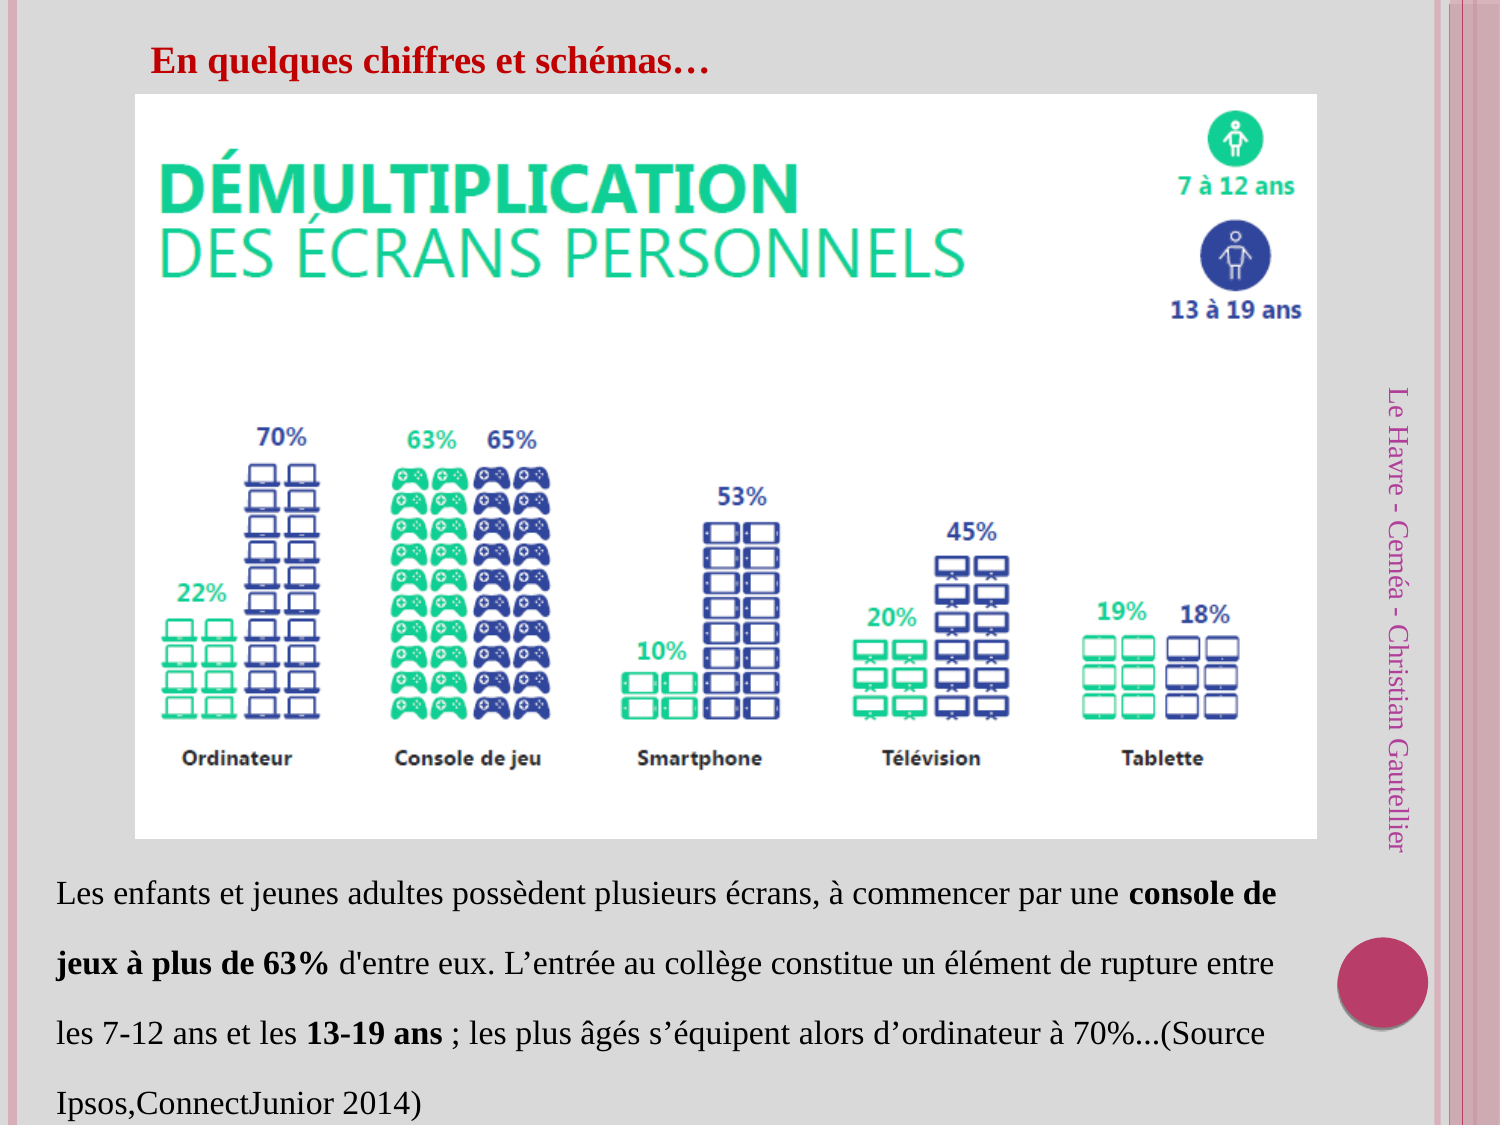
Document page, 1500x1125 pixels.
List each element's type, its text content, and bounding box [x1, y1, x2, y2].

picture [135, 94, 1317, 839]
text_box En quelques chiffres et schémas… [135, 0, 1294, 94]
footer Le Havre - Ceméa - Christian Gautellier [1379, 380, 1440, 906]
text_box Les enfants et jeunes adultes possèdent plusieurs écrans, à commencer par une console de jeux à plus de 63% d'entre eux. L’entrée au collège constitue un élément de rupture entre les 7-12 ans et les 13-19 ans ; les plus âgés s’équipent alors d’ordinateur à 70%...(Source Ipsos,ConnectJunior 2014) [41, 838, 1329, 1125]
